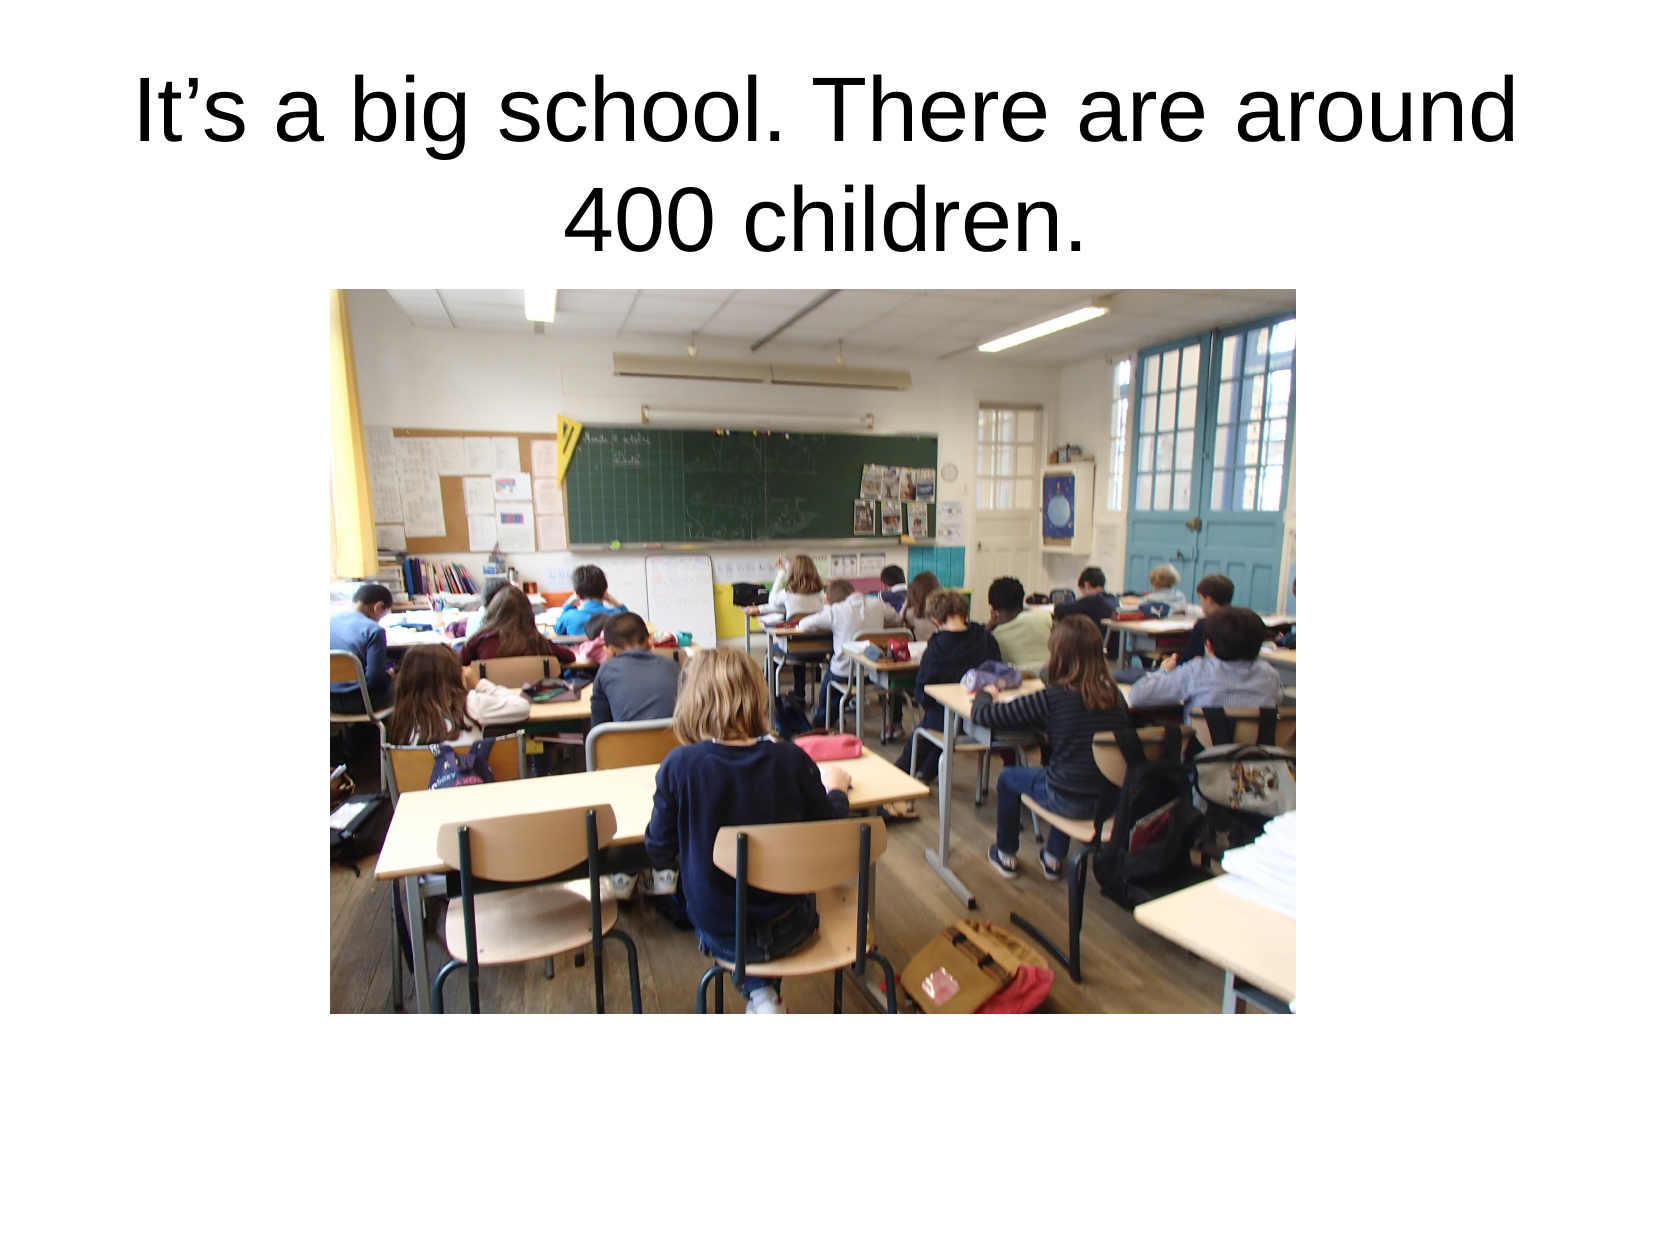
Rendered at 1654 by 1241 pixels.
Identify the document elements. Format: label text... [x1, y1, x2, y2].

title It’s a big school. There are around 400 children. [82, 49, 1571, 257]
picture [330, 289, 1296, 1014]
